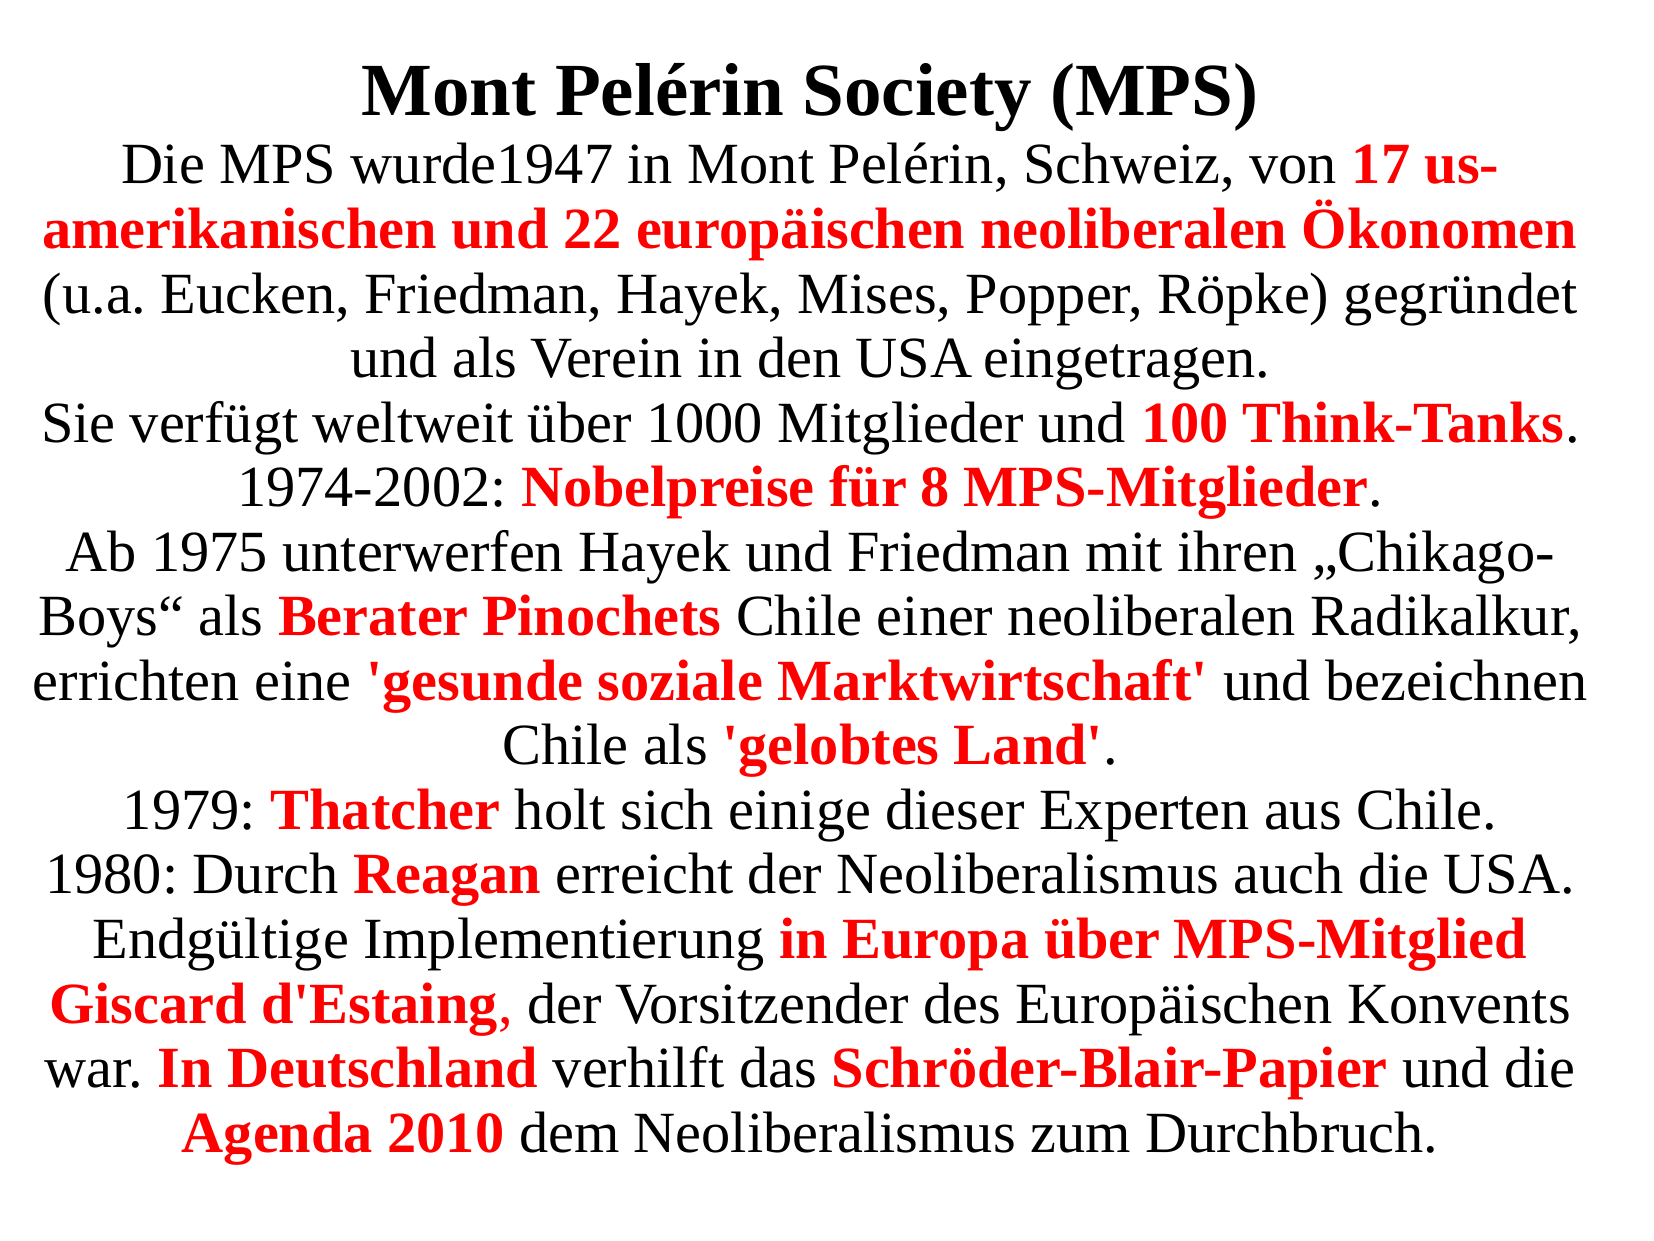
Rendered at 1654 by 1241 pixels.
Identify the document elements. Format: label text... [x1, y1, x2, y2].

text_box Mont Pelérin Society (MPS) Die MPS wurde1947 in Mont Pelérin, Schweiz, von 17 us-amerikanischen und 22 europäischen neoliberalen Ökonomen (u.a. Eucken, Friedman, Hayek, Mises, Popper, Röpke) gegründet und als Verein in den USA eingetragen. Sie verfügt weltweit über 1000 Mitglieder und 100 Think-Tanks. 1974-2002: Nobelpreise für 8 MPS-Mitglieder. Ab 1975 unterwerfen Hayek und Friedman mit ihren „Chikago-Boys“ als Berater Pinochets Chile einer neoliberalen Radikalkur, errichten eine 'gesunde soziale Marktwirtschaft' und bezeichnen Chile als 'gelobtes Land'. 1979: Thatcher holt sich einige dieser Experten aus Chile. 1980: Durch Reagan erreicht der Neoliberalismus auch die USA. Endgültige Implementierung in Europa über MPS-Mitglied Giscard d'Estaing, der Vorsitzender des Europäischen Konvents war. In Deutschland verhilft das Schröder-Blair-Papier und die Agenda 2010 dem Neoliberalismus zum Durchbruch. [18, 41, 1636, 1241]
